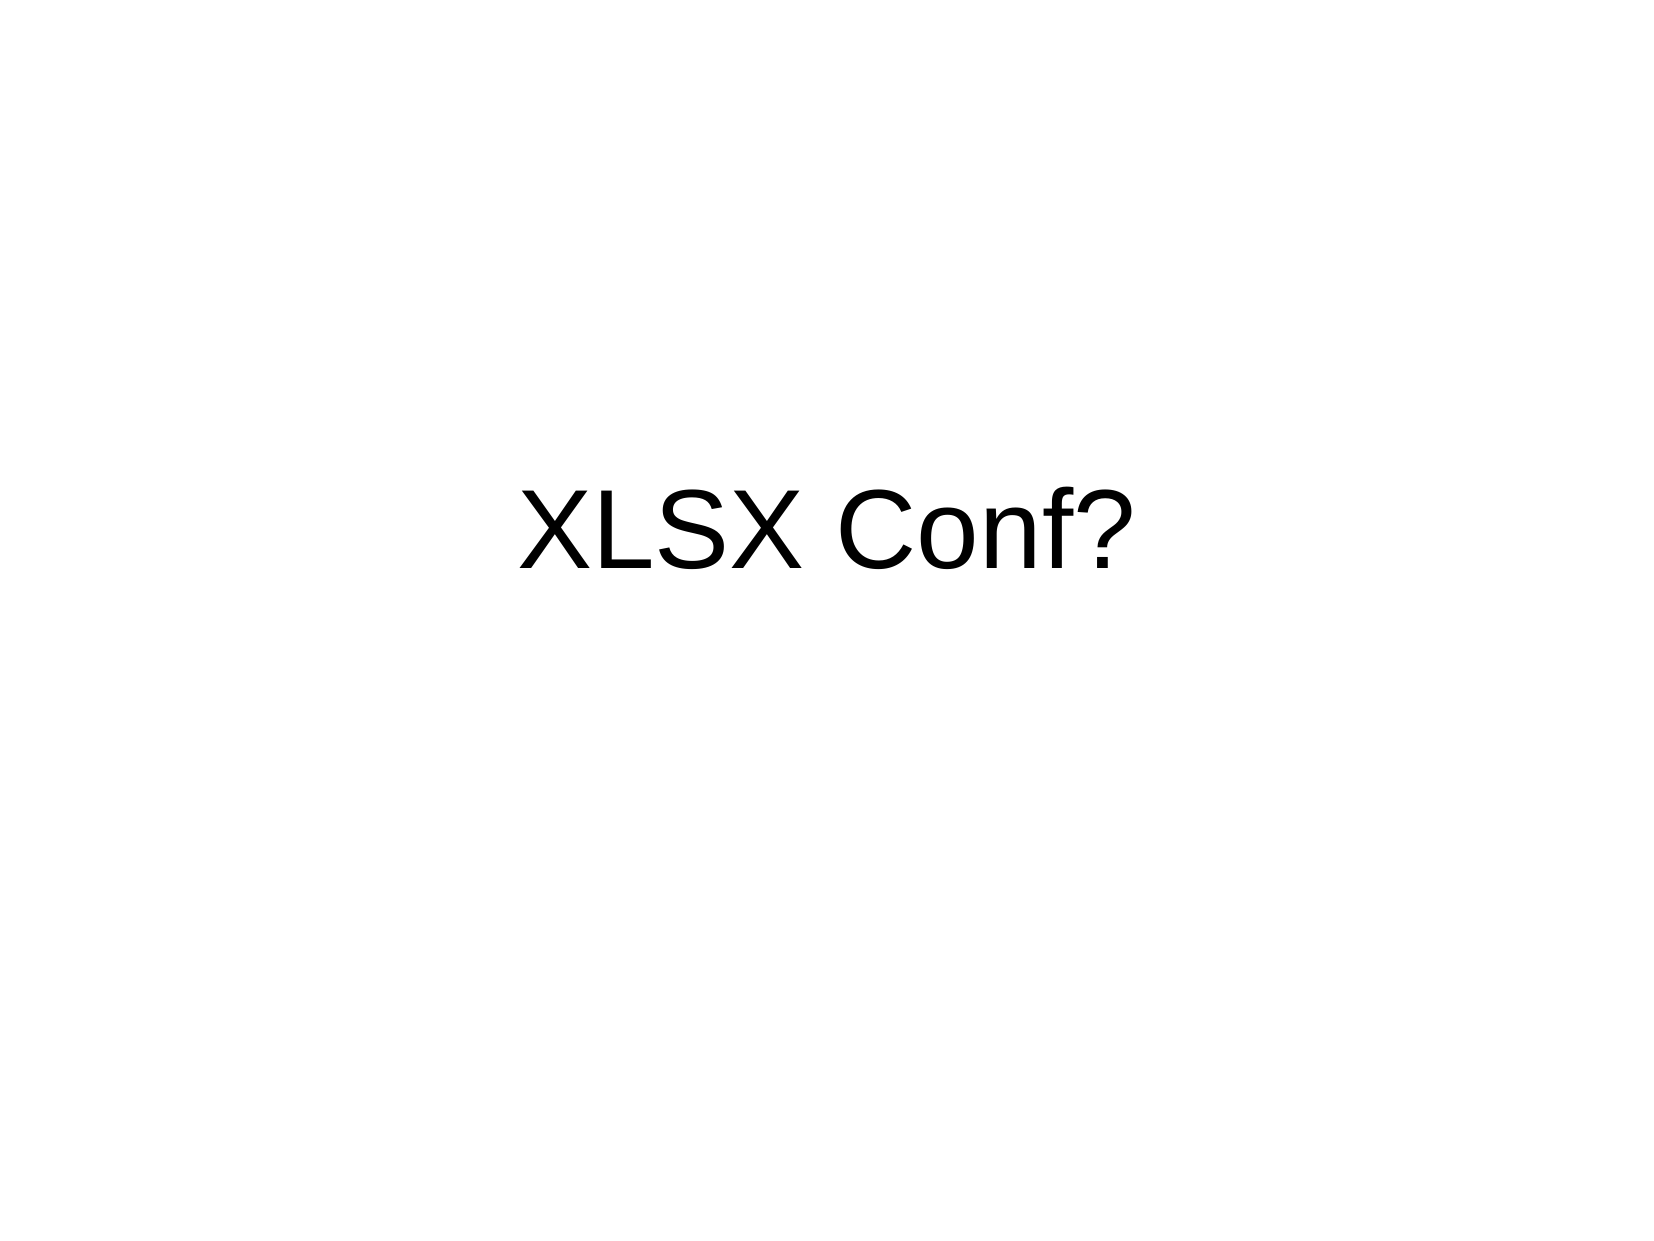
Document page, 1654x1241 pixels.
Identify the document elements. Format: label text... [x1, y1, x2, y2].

subtitle XLSX Conf? [82, 49, 1571, 1010]
